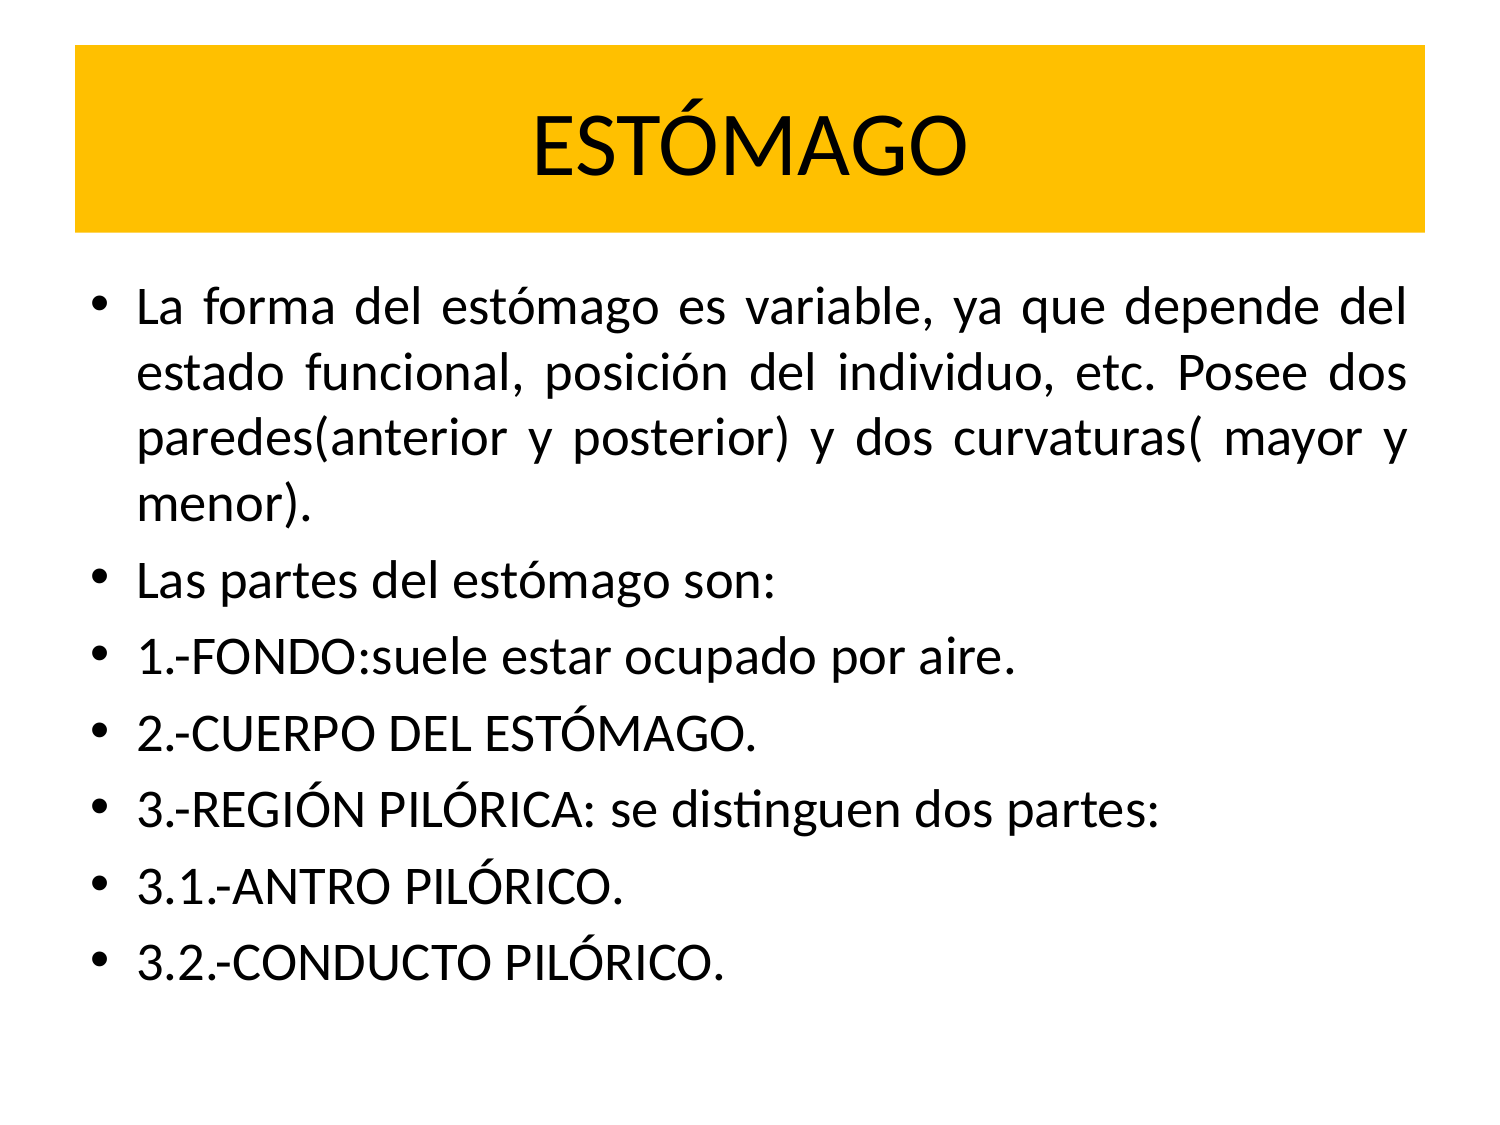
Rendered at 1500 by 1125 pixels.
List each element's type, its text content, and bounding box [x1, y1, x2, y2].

list La forma del estómago es variable, ya que depende del estado funcional, posición del individuo, etc. Posee dos paredes(anterior y posterior) y dos curvaturas( mayor y menor). Las partes del estómago son: 1.-FONDO:suele estar ocupado por aire. 2.-CUERPO DEL ESTÓMAGO. 3.-REGIÓN PILÓRICA: se distinguen dos partes: 3.1.-ANTRO PILÓRICO. 3.2.-CONDUCTO PILÓRICO. [75, 262, 1425, 1005]
title ESTÓMAGO [75, 45, 1425, 233]
